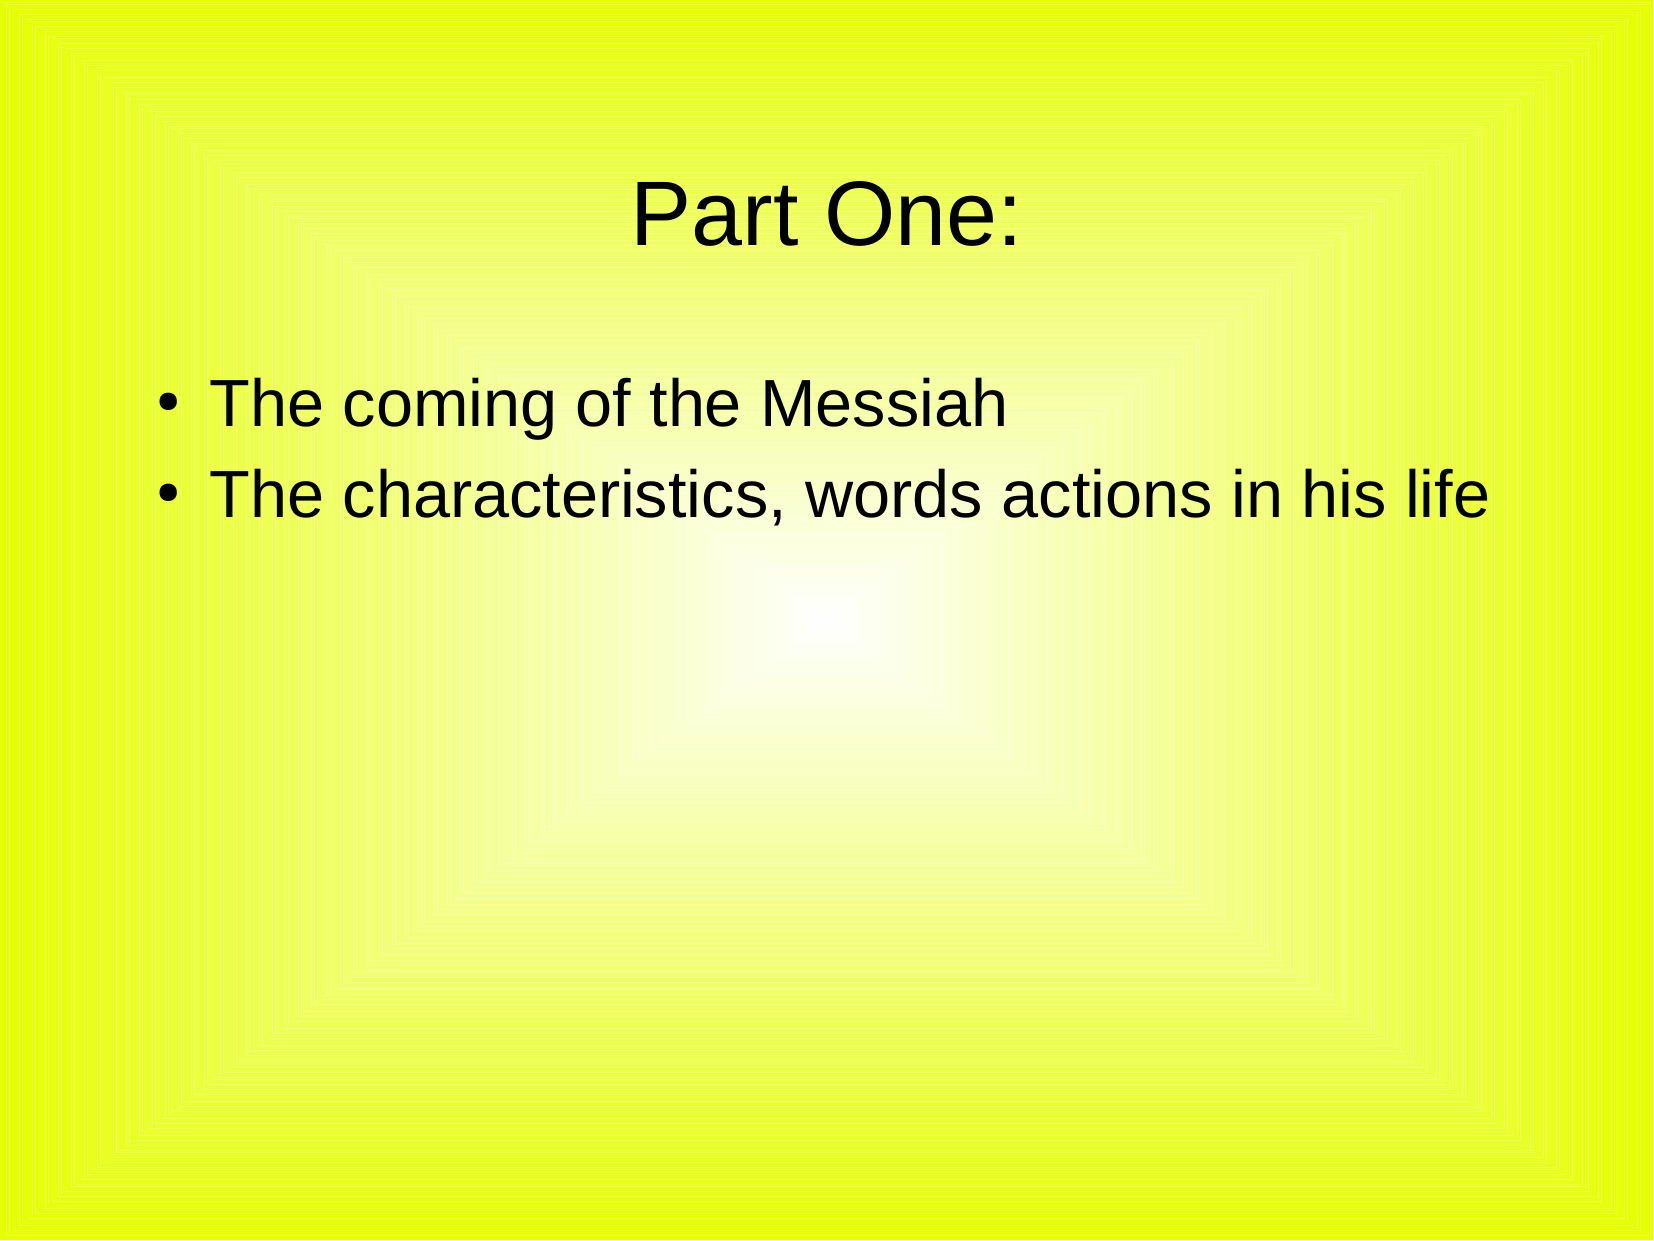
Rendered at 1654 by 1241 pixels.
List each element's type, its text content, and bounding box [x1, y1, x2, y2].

title Part One: [124, 110, 1530, 317]
list The coming of the Messiah The characteristics, words actions in his life [124, 358, 1530, 1103]
